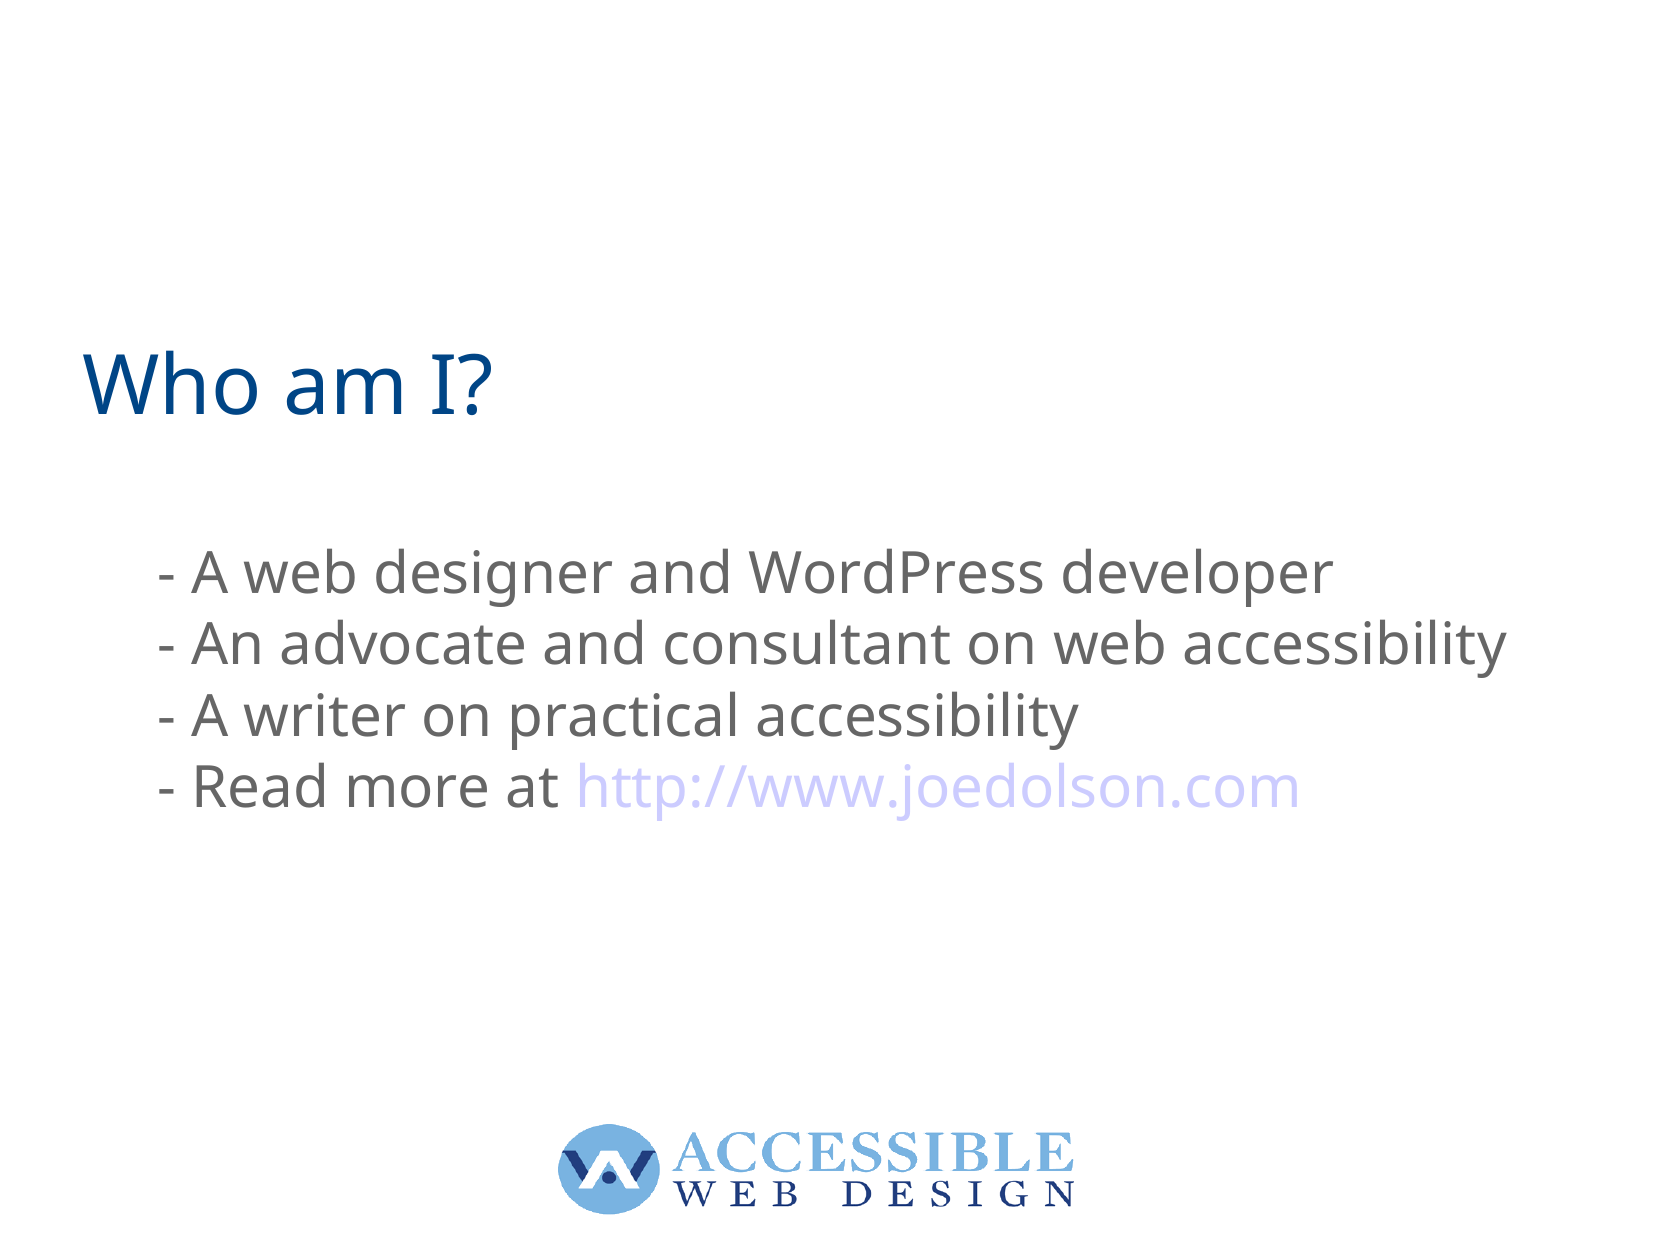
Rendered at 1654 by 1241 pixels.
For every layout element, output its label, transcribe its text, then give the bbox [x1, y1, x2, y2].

text_box Who am I? - A web designer and WordPress developer - An advocate and consultant on web accessibility - A writer on practical accessibility - Read more at http://www.joedolson.com [82, 49, 1571, 1109]
picture [558, 1124, 1074, 1215]
